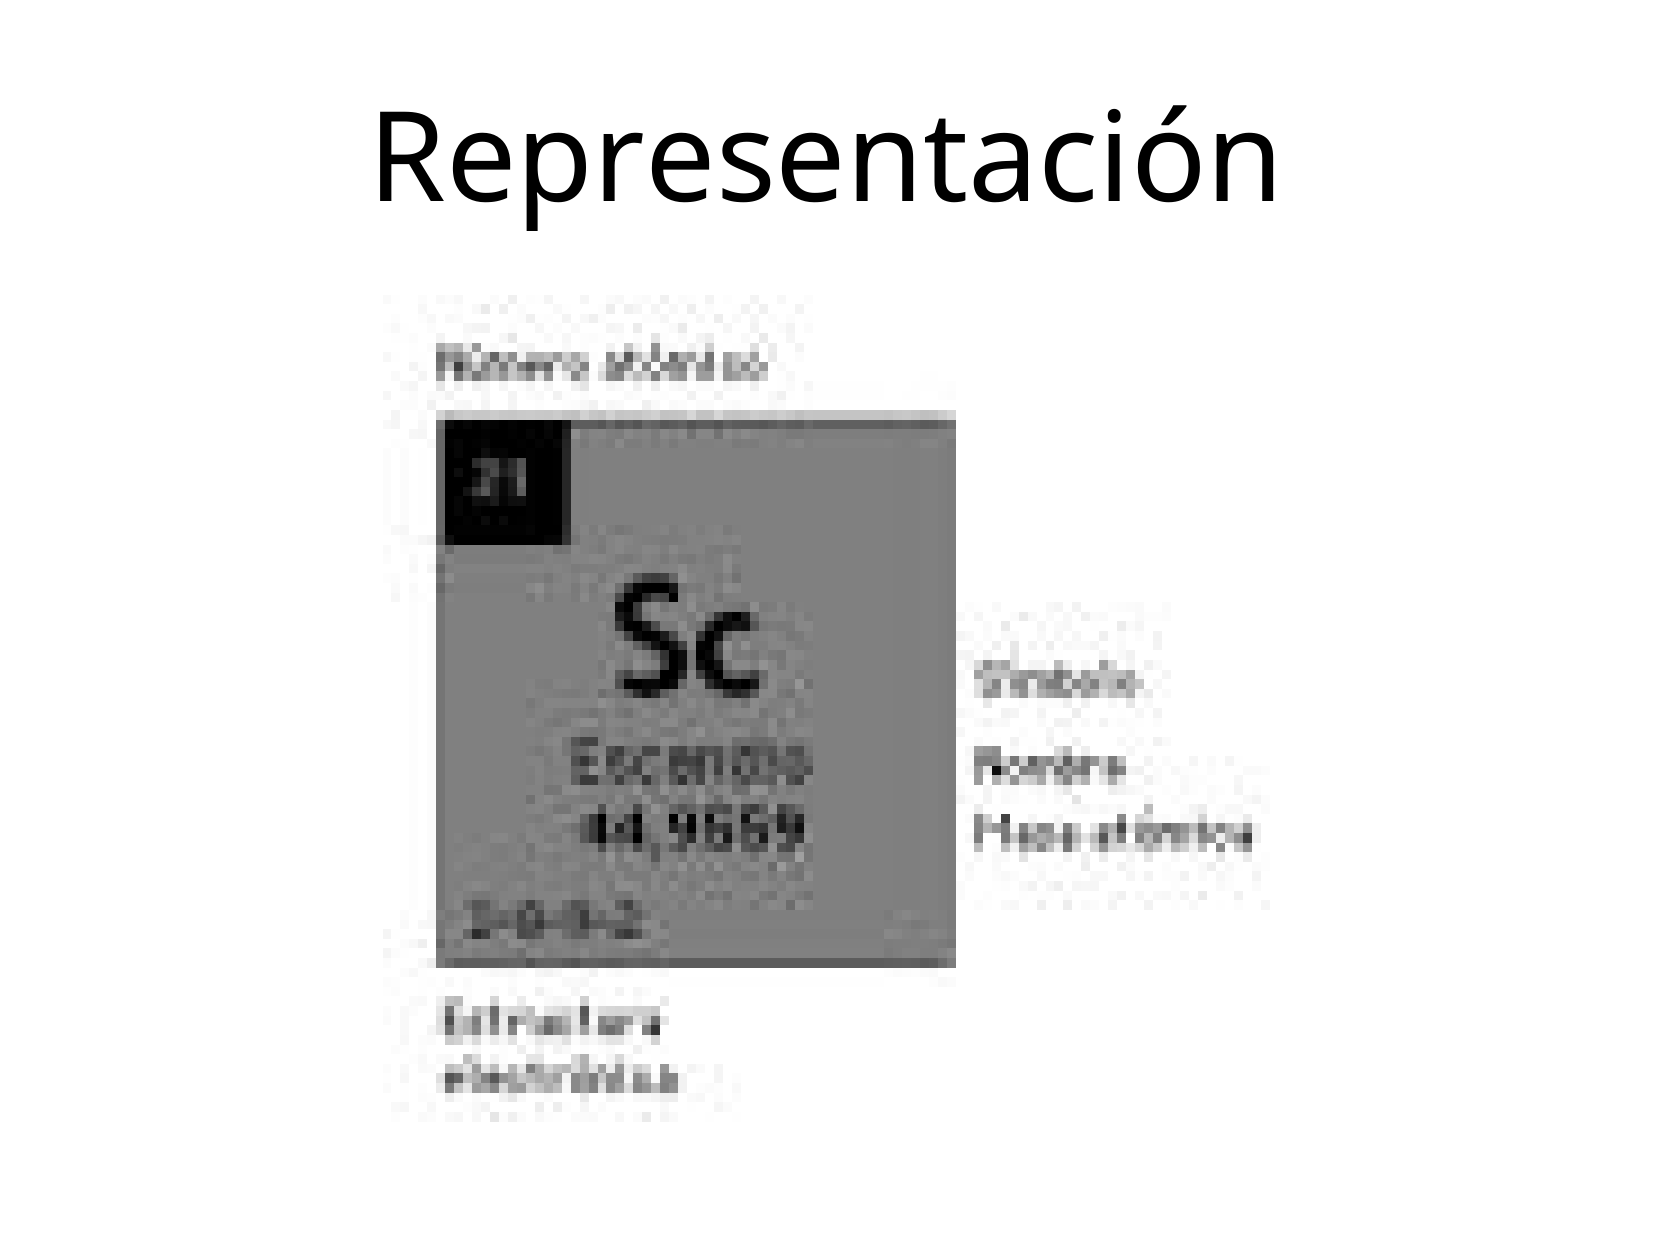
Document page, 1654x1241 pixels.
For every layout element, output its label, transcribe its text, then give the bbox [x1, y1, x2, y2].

picture [383, 295, 1270, 1123]
title Representación [82, 49, 1571, 257]
